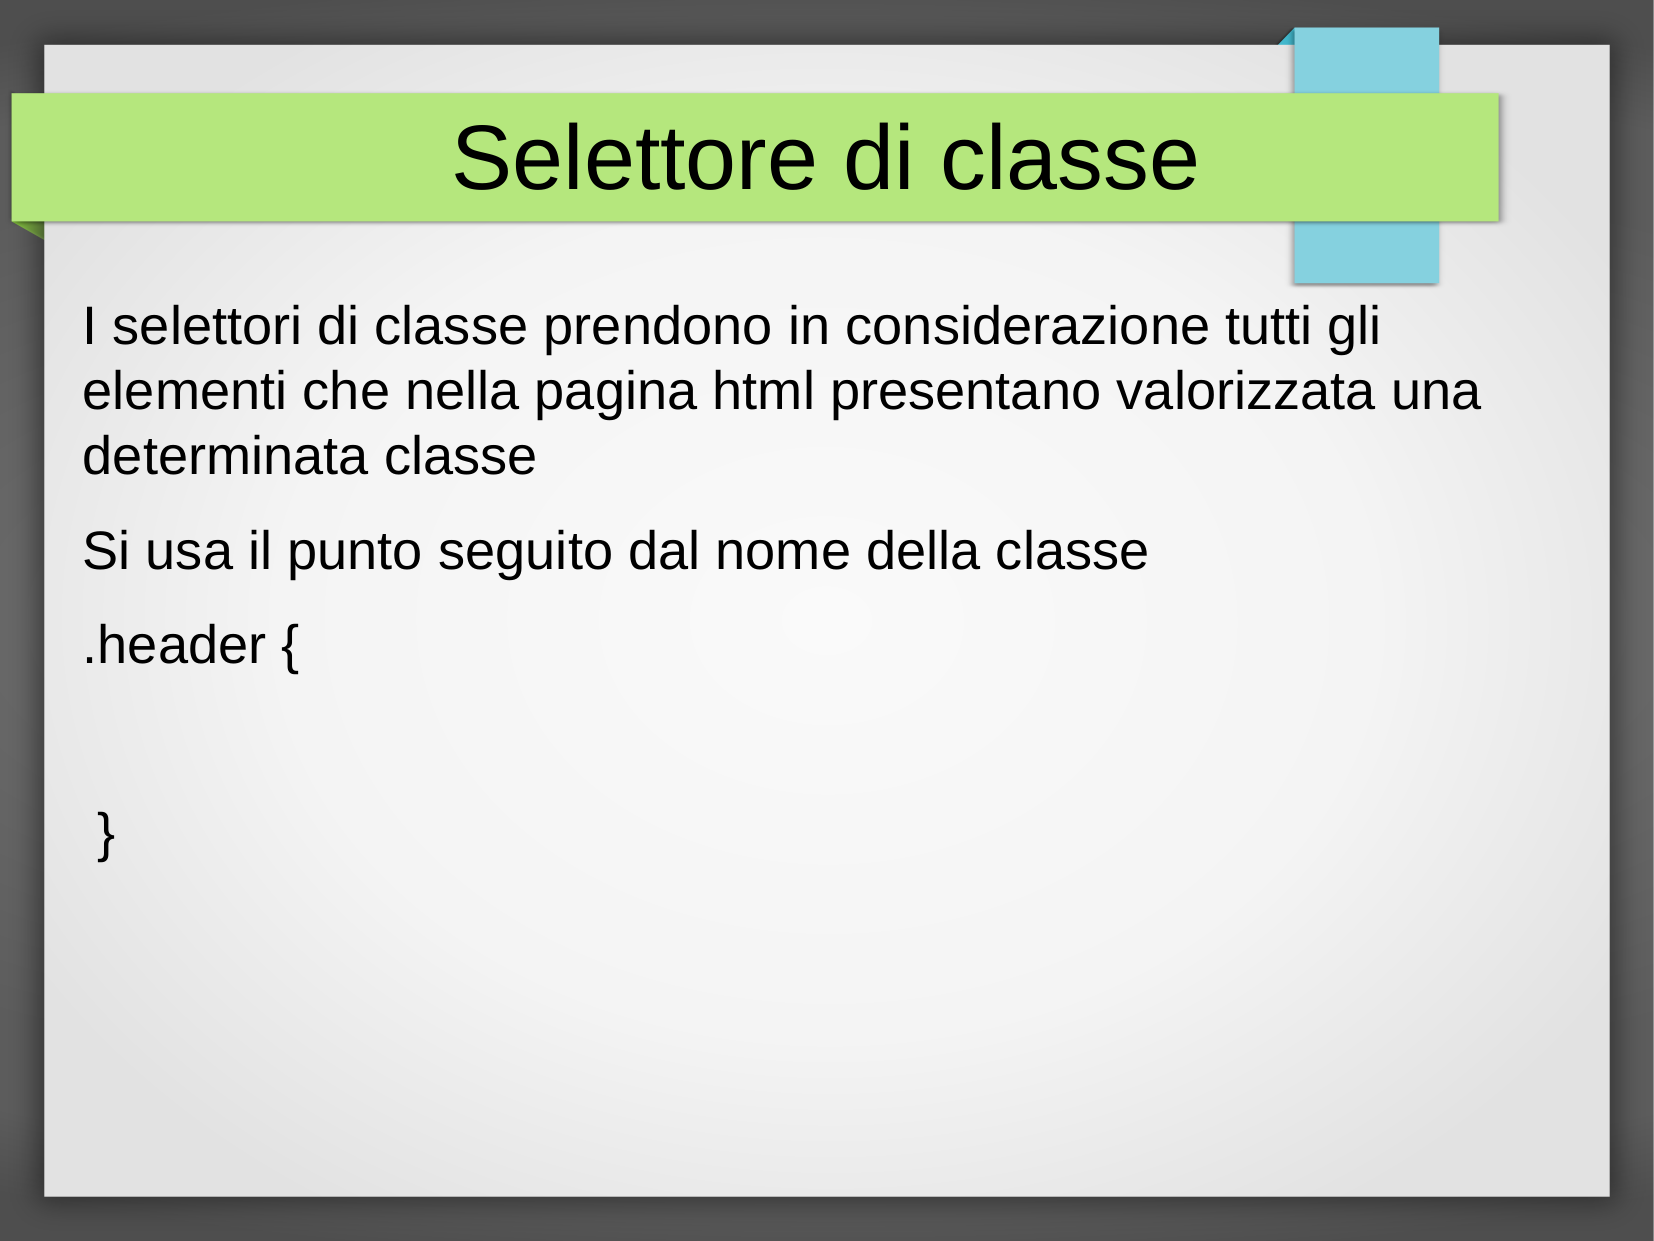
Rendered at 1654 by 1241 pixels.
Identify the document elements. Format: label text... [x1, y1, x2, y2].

picture [0, 0, 1654, 1241]
title Selettore di classe [82, 49, 1571, 257]
list I selettori di classe prendono in considerazione tutti gli elementi che nella pagina html presentano valorizzata una determinata classe Si usa il punto seguito dal nome della classe .header { } [82, 290, 1571, 1010]
